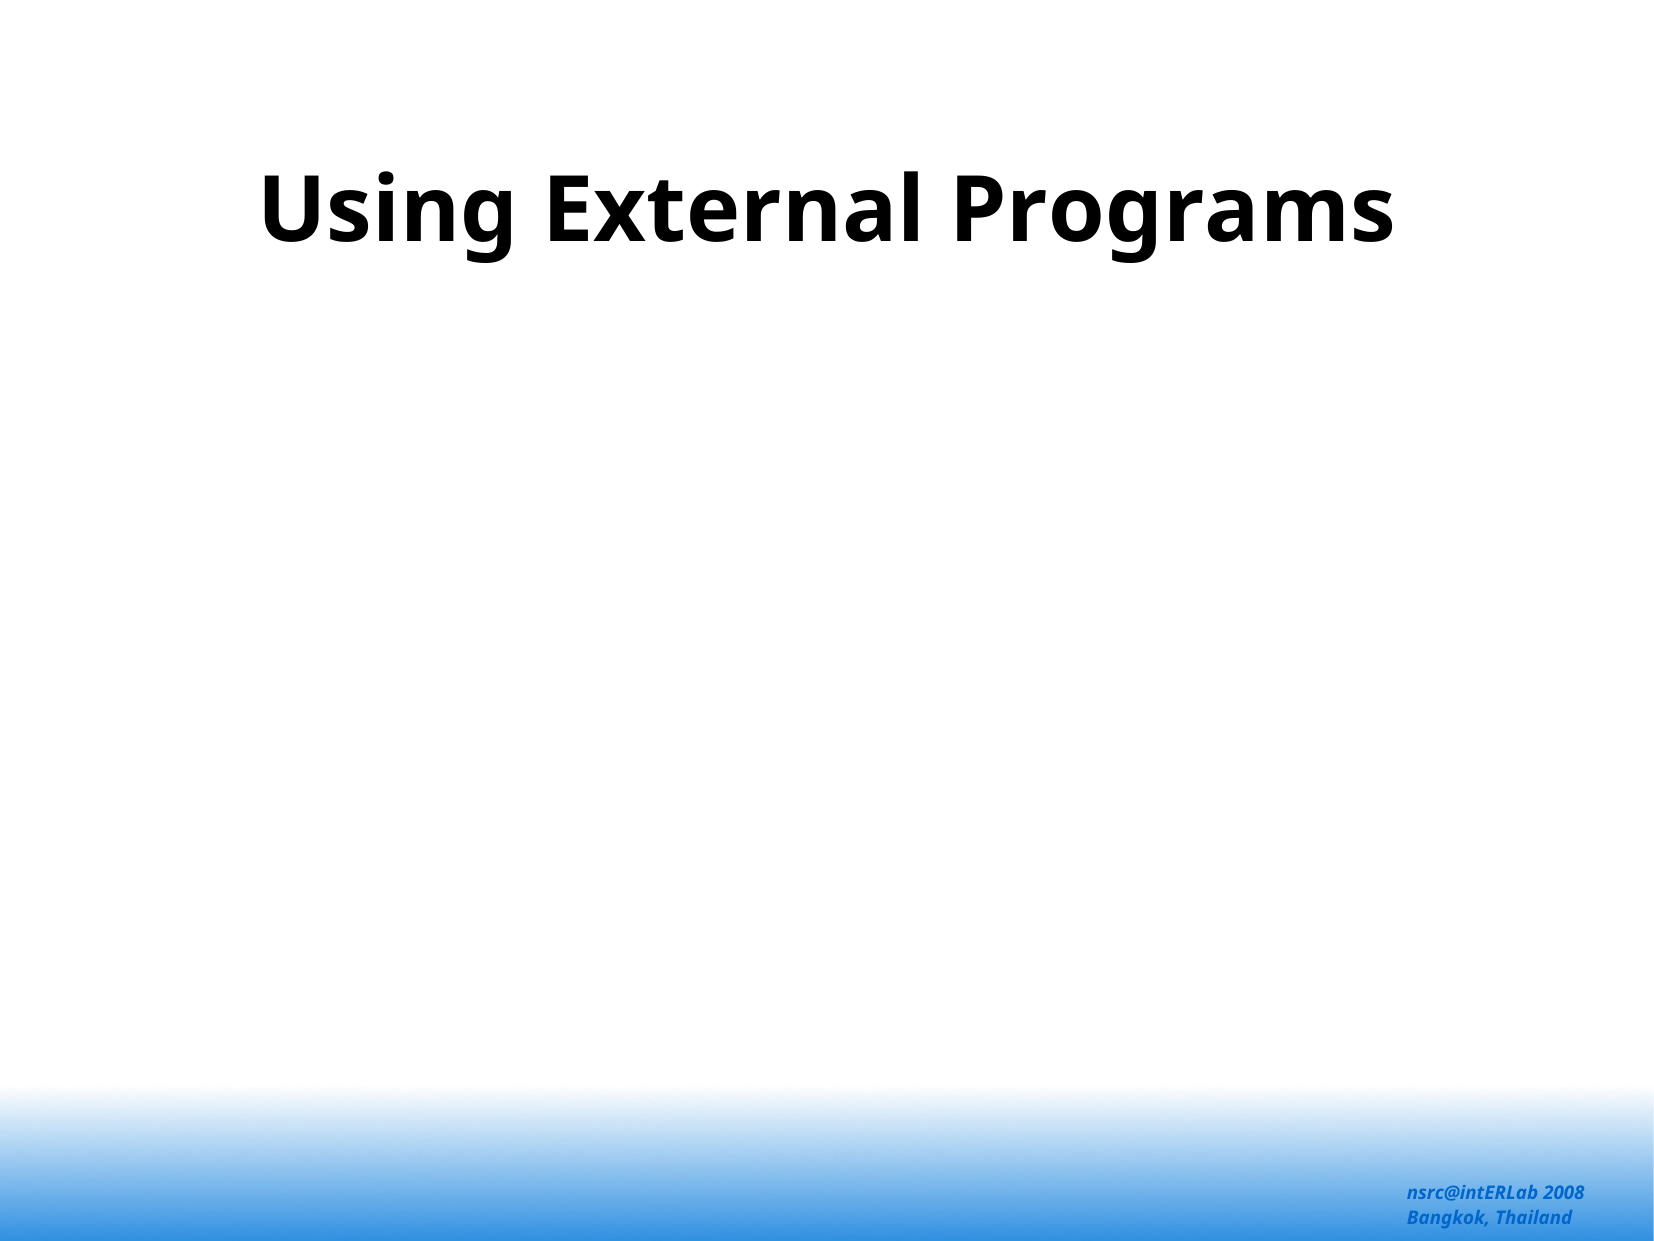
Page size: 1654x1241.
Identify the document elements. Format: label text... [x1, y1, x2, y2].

picture [0, 1083, 1654, 1241]
title Using External Programs [121, 102, 1534, 310]
